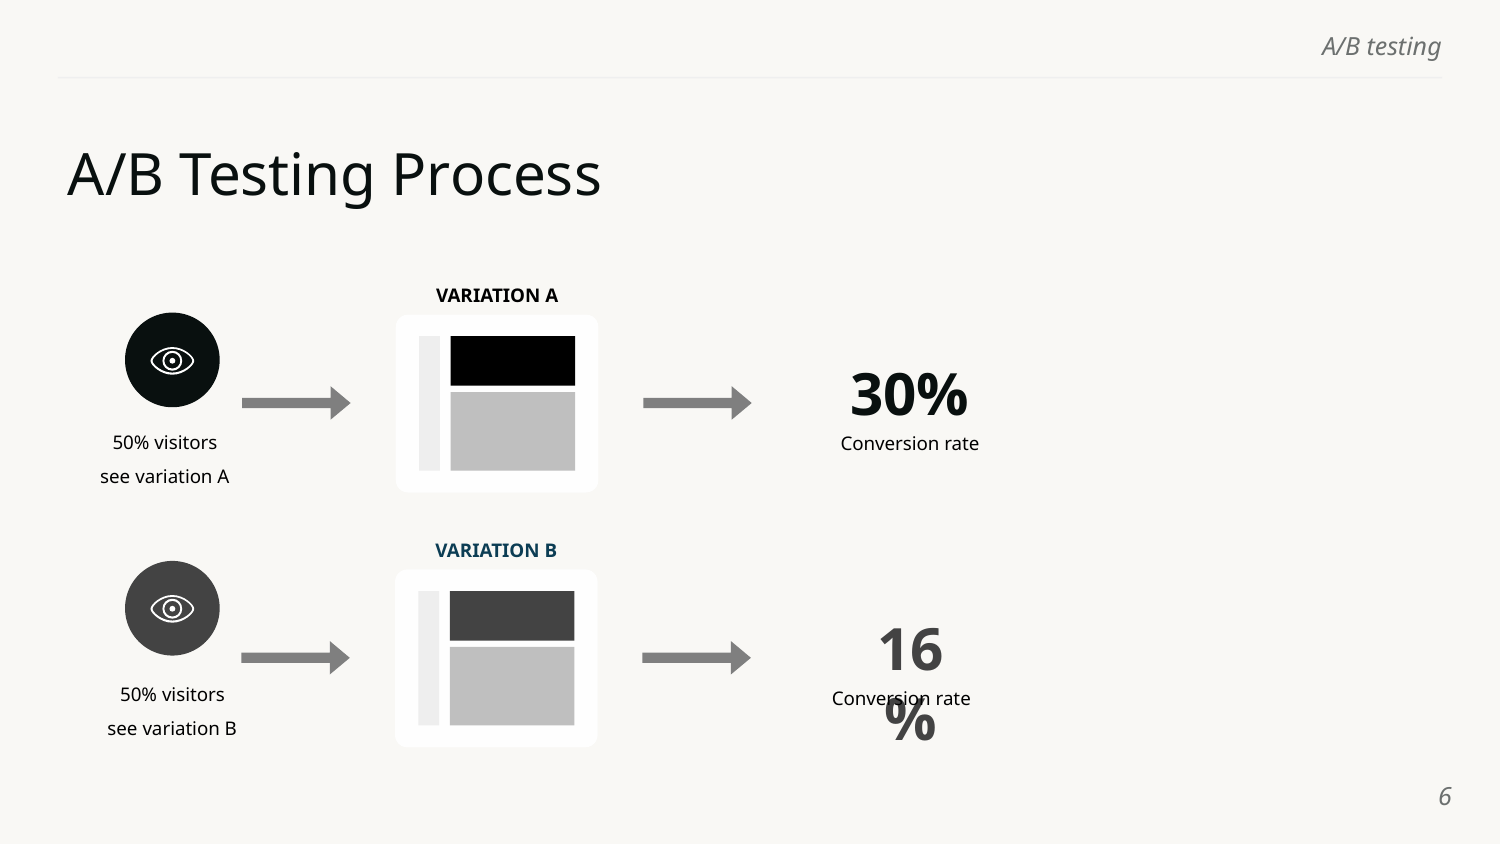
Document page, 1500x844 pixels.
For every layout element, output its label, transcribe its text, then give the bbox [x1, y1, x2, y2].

text_box [242, 386, 351, 420]
text_box [125, 560, 220, 656]
text_box 30% [954, 395, 960, 405]
text_box 50% visitors see variation B [63, 671, 282, 731]
text_box [125, 312, 220, 408]
text_box VARIATION B [428, 524, 565, 550]
text_box 30% [894, 380, 905, 405]
text_box 16% [851, 612, 970, 660]
text_box 16% [921, 650, 933, 660]
text_box [241, 641, 350, 675]
text_box 30% [829, 357, 991, 405]
text_box Conversion rate [792, 686, 1011, 712]
text_box [643, 386, 752, 420]
text_box [642, 641, 751, 675]
text_box VARIATION A [428, 269, 566, 296]
text_box 50% visitors see variation A [58, 418, 271, 479]
text_box [394, 569, 598, 748]
text_box Conversion rate [778, 431, 1042, 457]
text_box [395, 314, 599, 493]
slide_number <number> [1361, 764, 1452, 830]
title A/B Testing Process [67, 136, 1452, 213]
